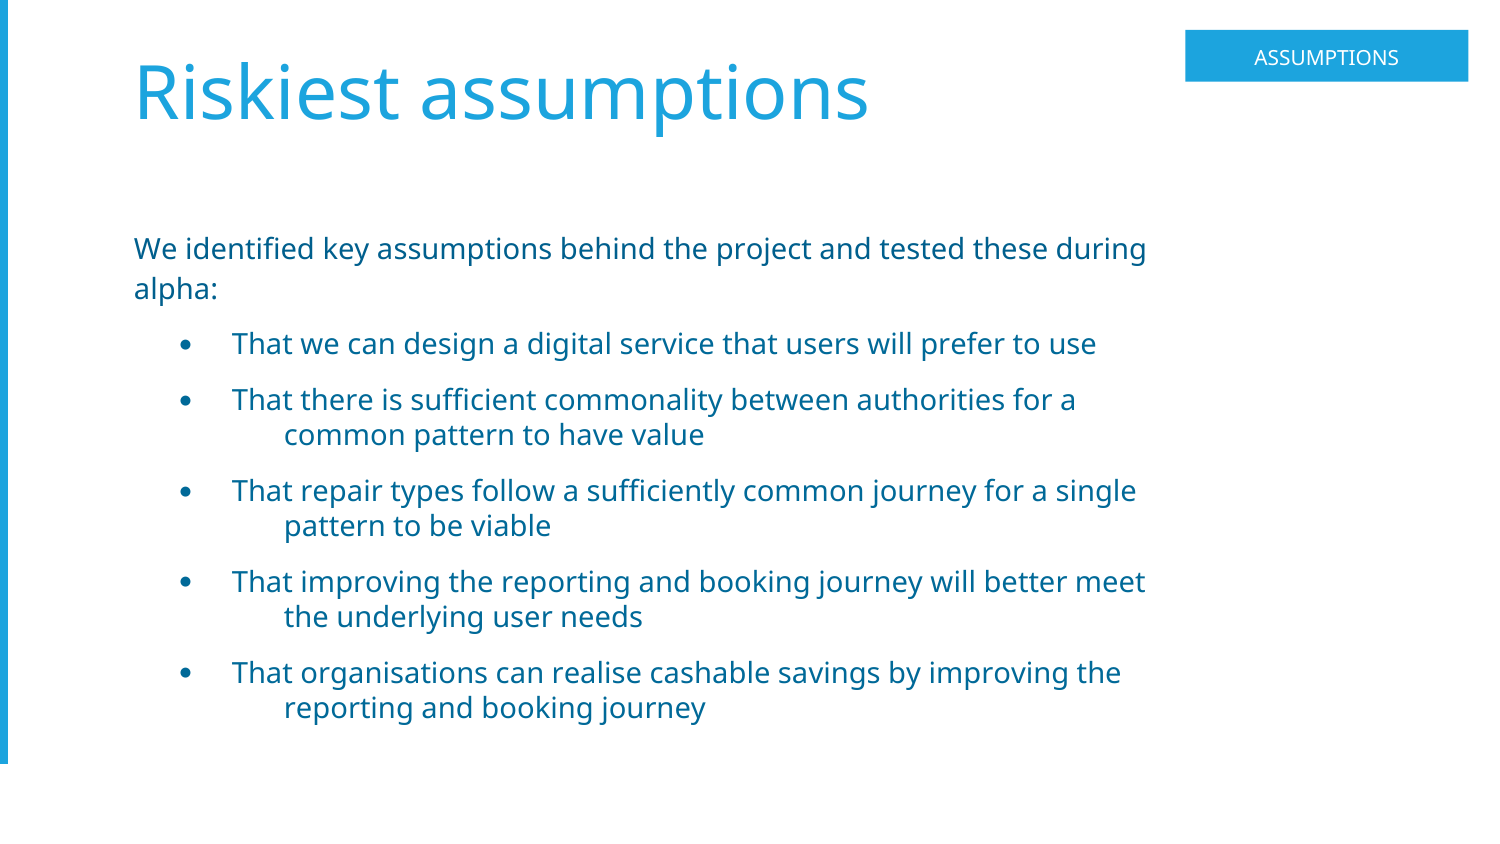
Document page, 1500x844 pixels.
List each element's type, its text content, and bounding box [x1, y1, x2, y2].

text_box Riskiest assumptions [118, 29, 1328, 127]
text_box ASSUMPTIONS [1185, 29, 1469, 82]
text_box We identified key assumptions behind the project and tested these during alpha: That we can design a digital service that users will prefer to use That there is sufficient commonality between authorities for a common pattern to have value That repair types follow a sufficiently common journey for a single pattern to be viable That improving the reporting and booking journey will better meet the underlying user needs That organisations can realise cashable savings by improving the reporting and booking journey [118, 209, 1167, 709]
